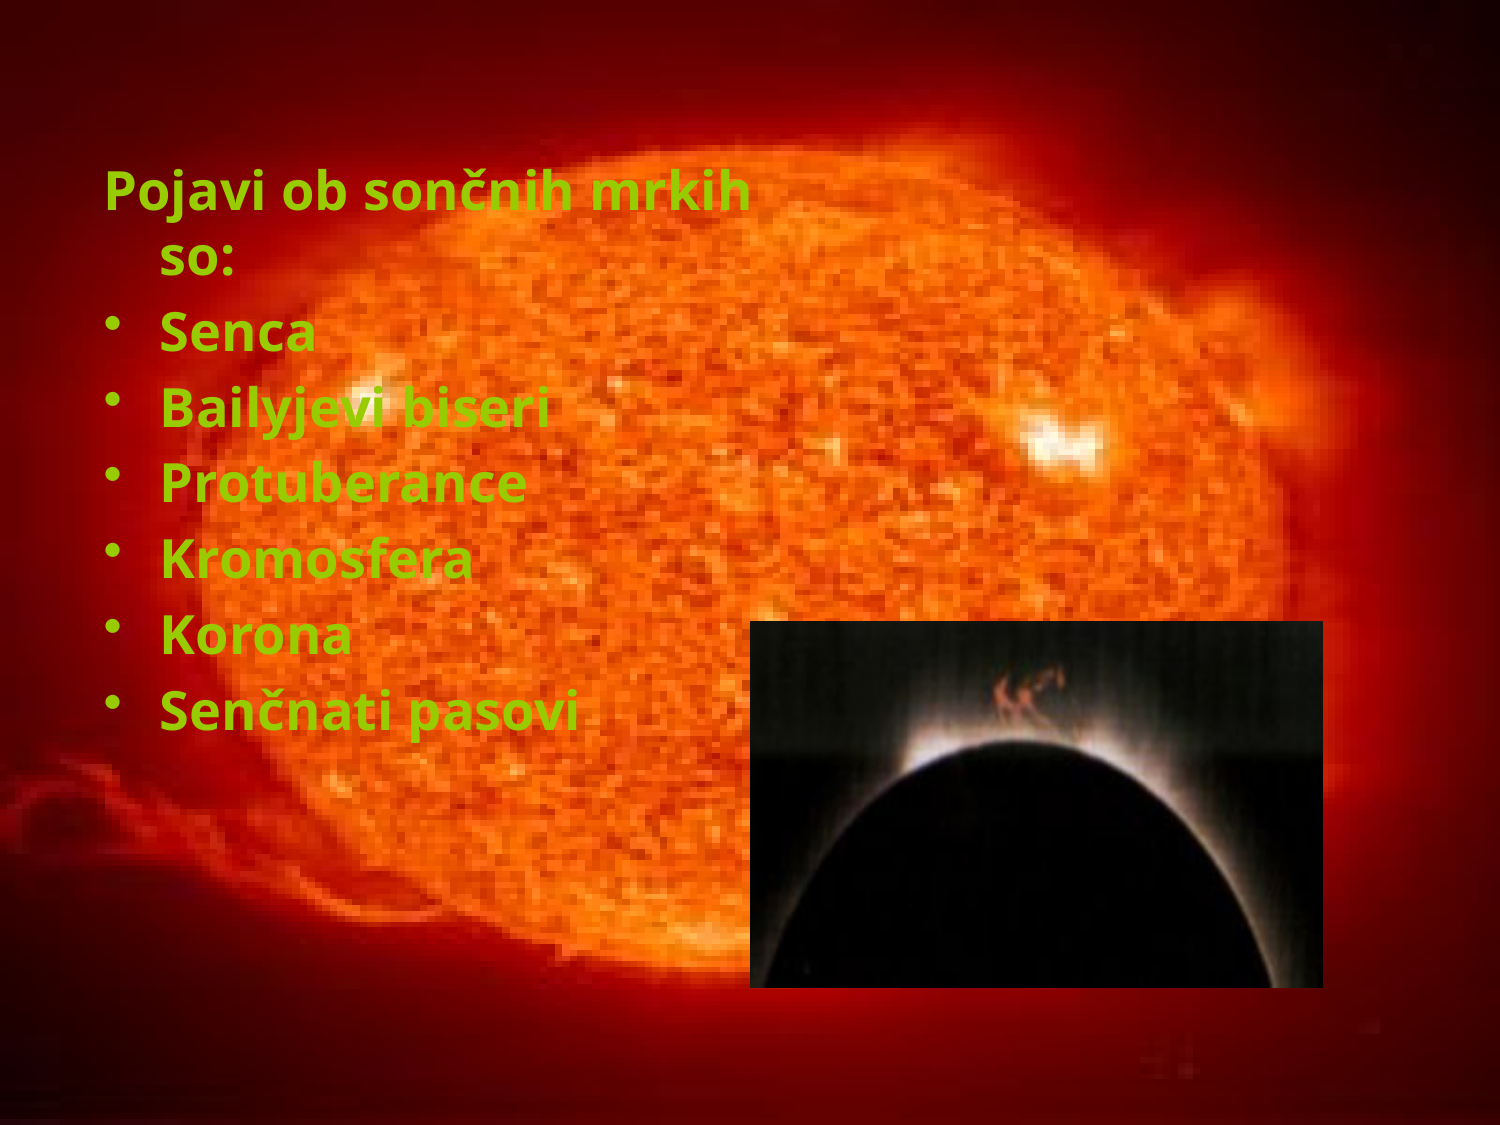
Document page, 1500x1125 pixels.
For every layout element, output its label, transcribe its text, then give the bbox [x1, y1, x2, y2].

picture [0, 0, 1500, 1125]
list Pojavi ob sončnih mrkih so: Senca Bailyjevi biseri Protuberance Kromosfera Korona Senčnati pasovi [88, 148, 835, 892]
